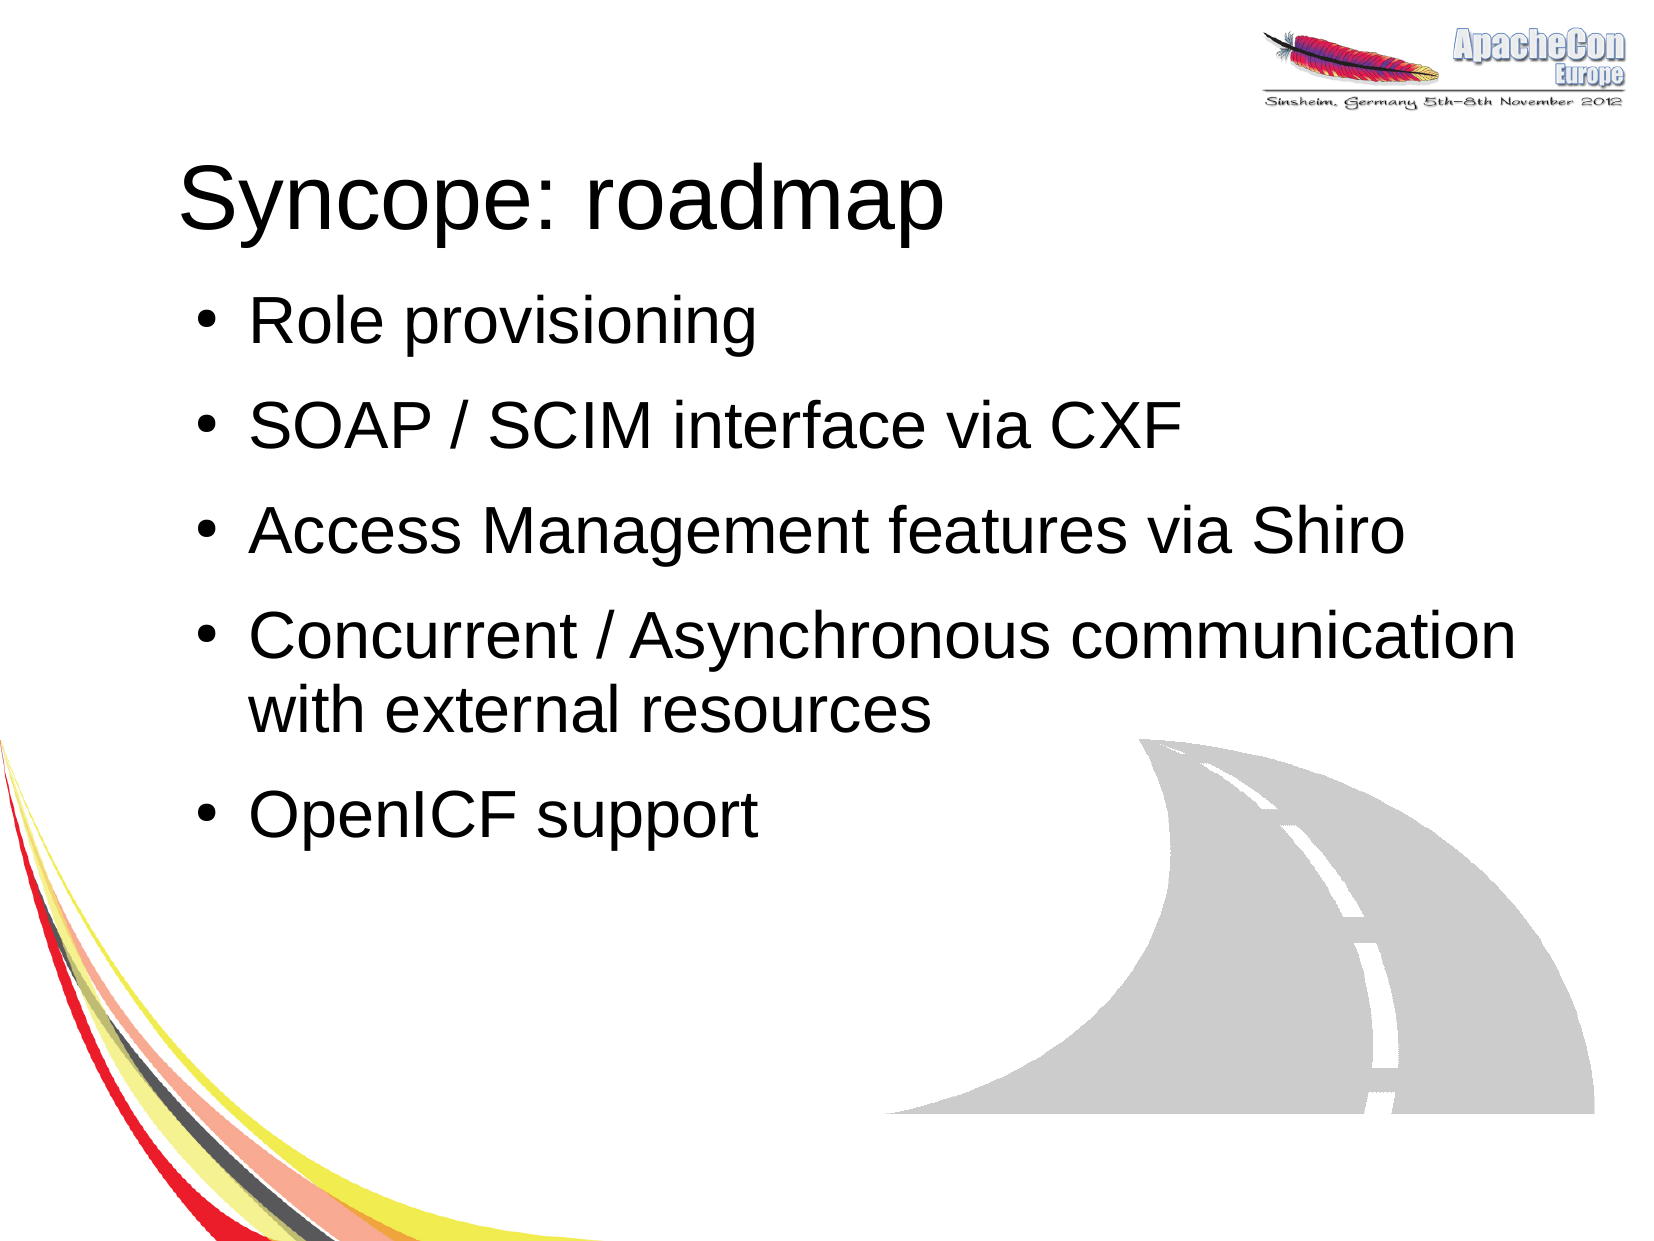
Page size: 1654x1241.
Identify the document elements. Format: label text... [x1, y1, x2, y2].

picture [0, 0, 1654, 1241]
list Role provisioning SOAP / SCIM interface via CXF Access Management features via Shiro Concurrent / Asynchronous communication with external resources OpenICF support [177, 283, 1536, 990]
title Syncope: roadmap [177, 146, 1536, 250]
